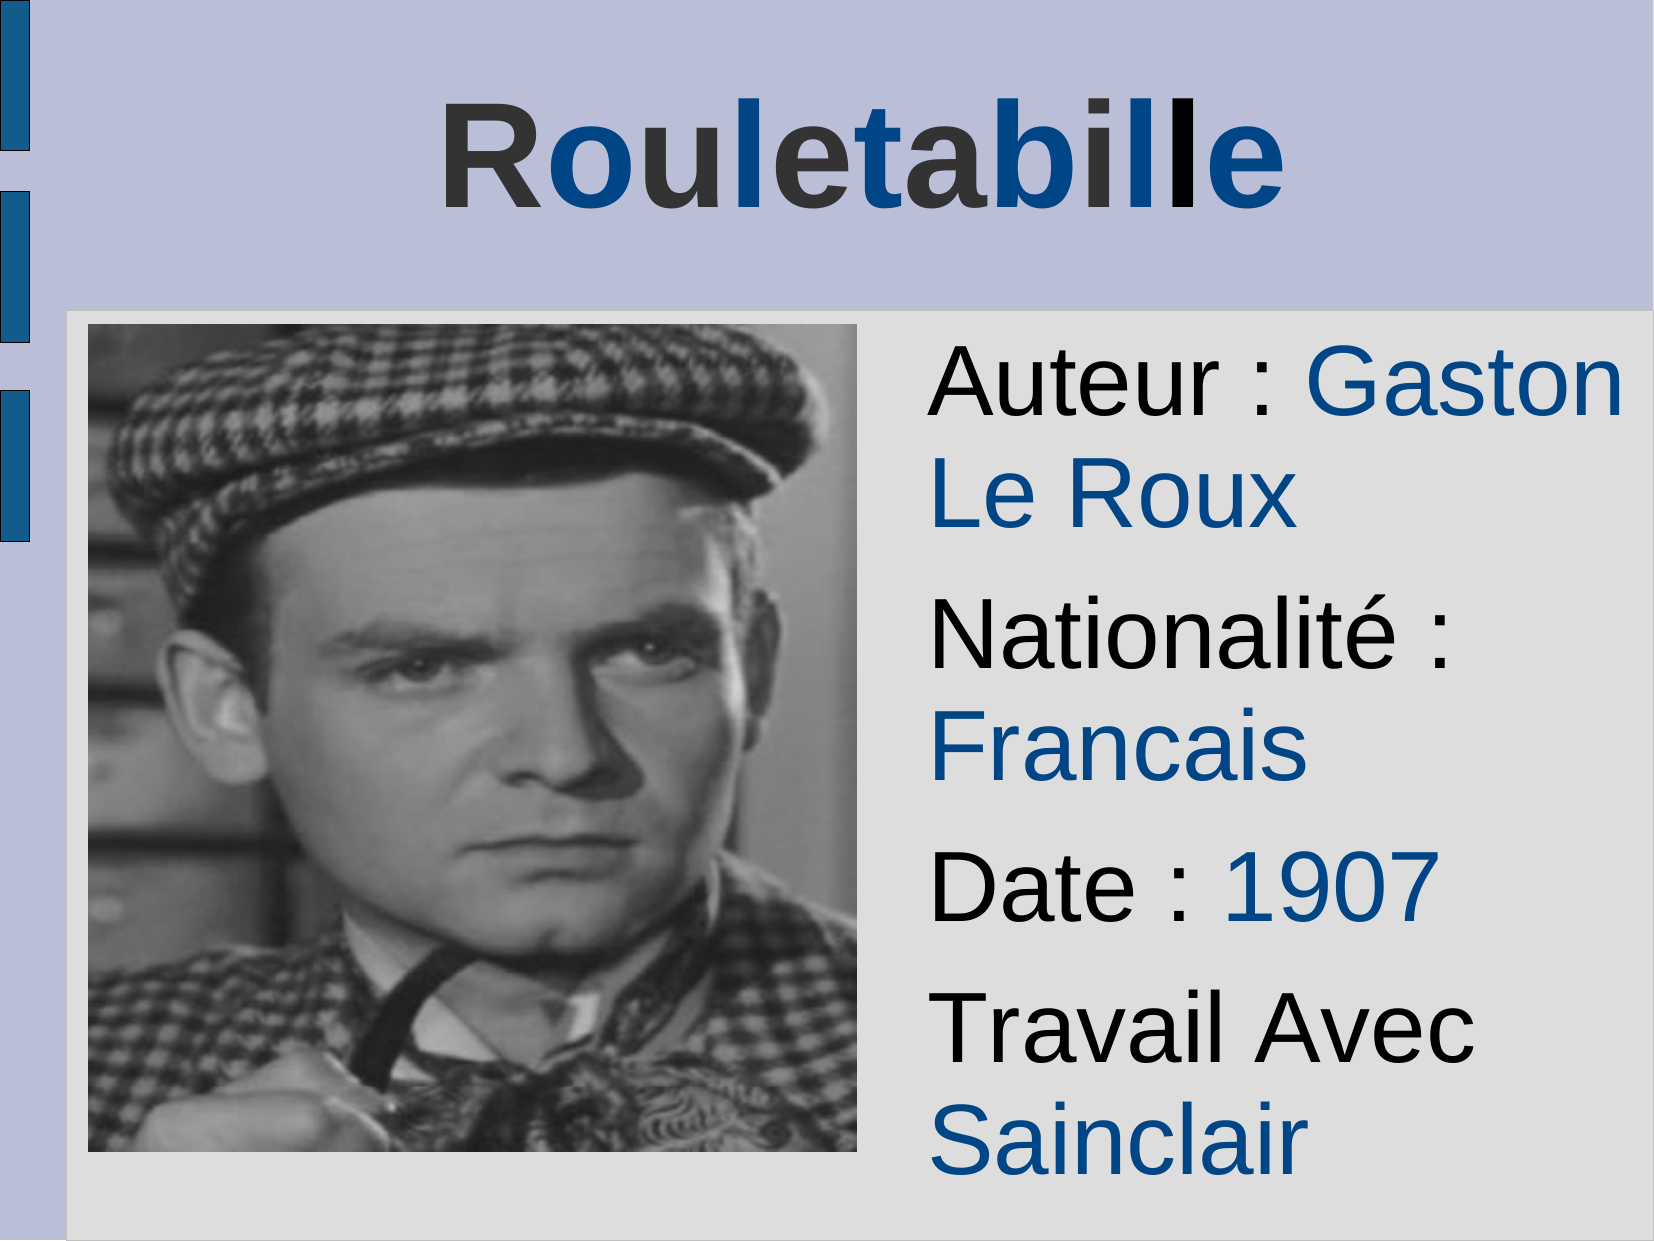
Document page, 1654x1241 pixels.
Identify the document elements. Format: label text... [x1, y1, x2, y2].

title Rouletabille [118, 59, 1607, 252]
list Auteur : Gaston Le Roux Nationalité : Francais Date : 1907 Travail Avec Sainclair [856, 324, 1654, 1241]
picture [88, 324, 857, 1152]
